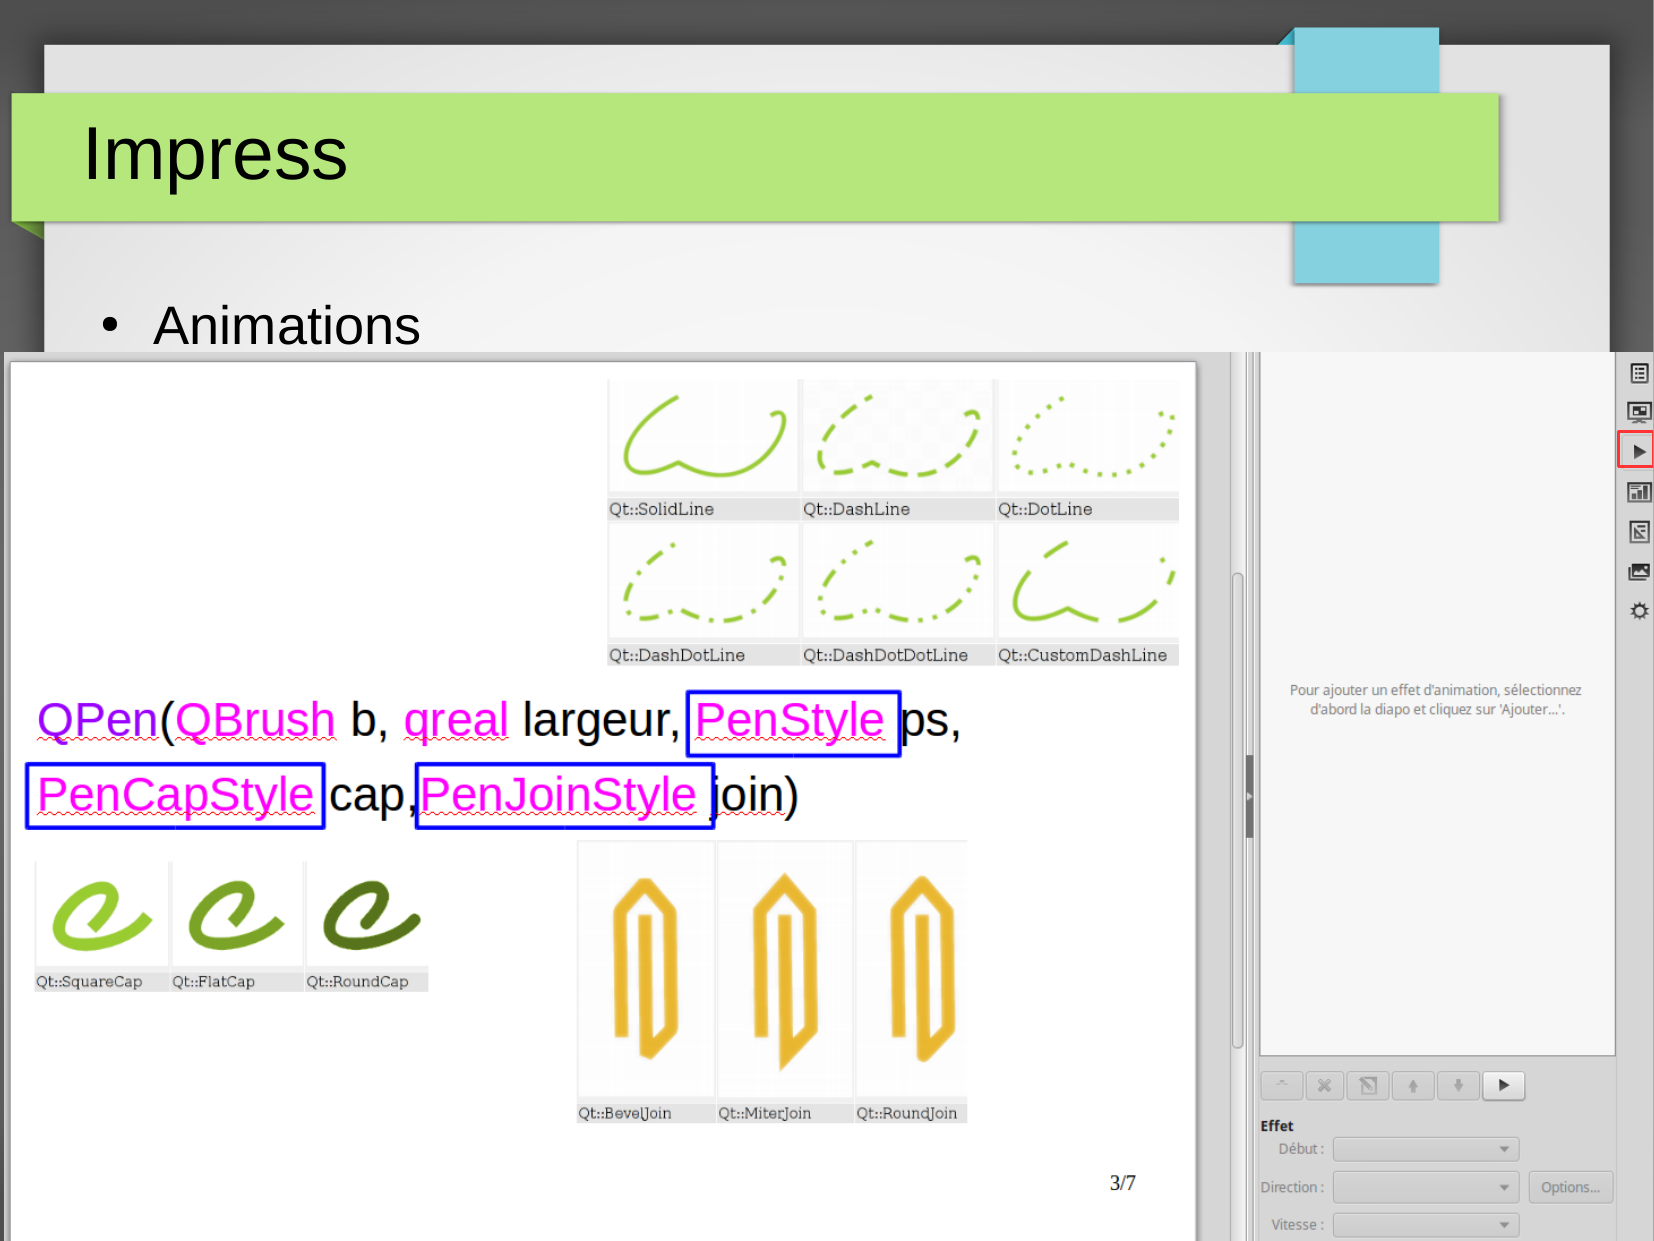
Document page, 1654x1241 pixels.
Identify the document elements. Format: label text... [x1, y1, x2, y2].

picture [1620, 433, 1652, 465]
list Animations [82, 295, 1571, 352]
title Impress [82, 94, 1264, 213]
picture [0, 0, 1654, 1241]
